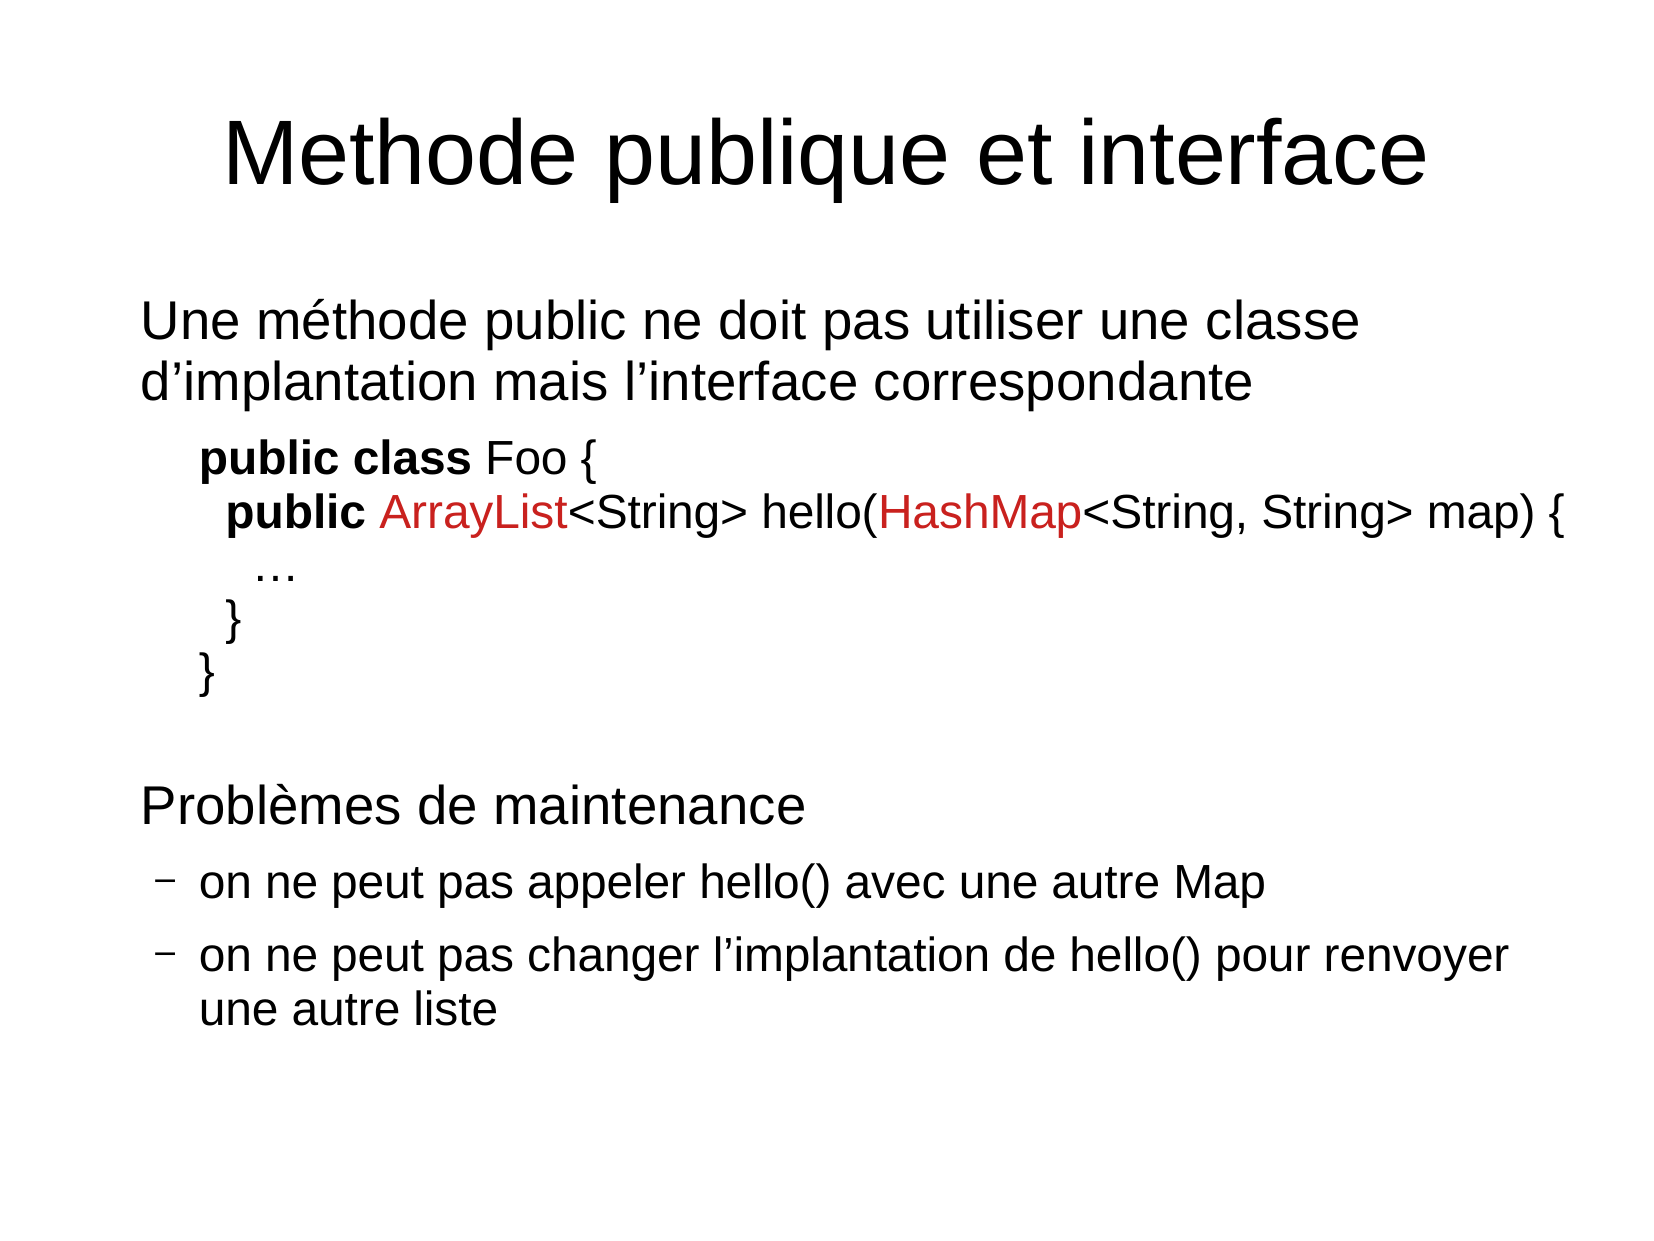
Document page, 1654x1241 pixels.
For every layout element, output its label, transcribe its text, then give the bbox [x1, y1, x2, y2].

list Une méthode public ne doit pas utiliser une classe d’implantation mais l’interface correspondante public class Foo { public ArrayList<String> hello(HashMap<String, String> map) { … } } Problèmes de maintenance on ne peut pas appeler hello() avec une autre Map on ne peut pas changer l’implantation de hello() pour renvoyer une autre liste [82, 290, 1571, 1141]
title Methode publique et interface [82, 49, 1571, 257]
